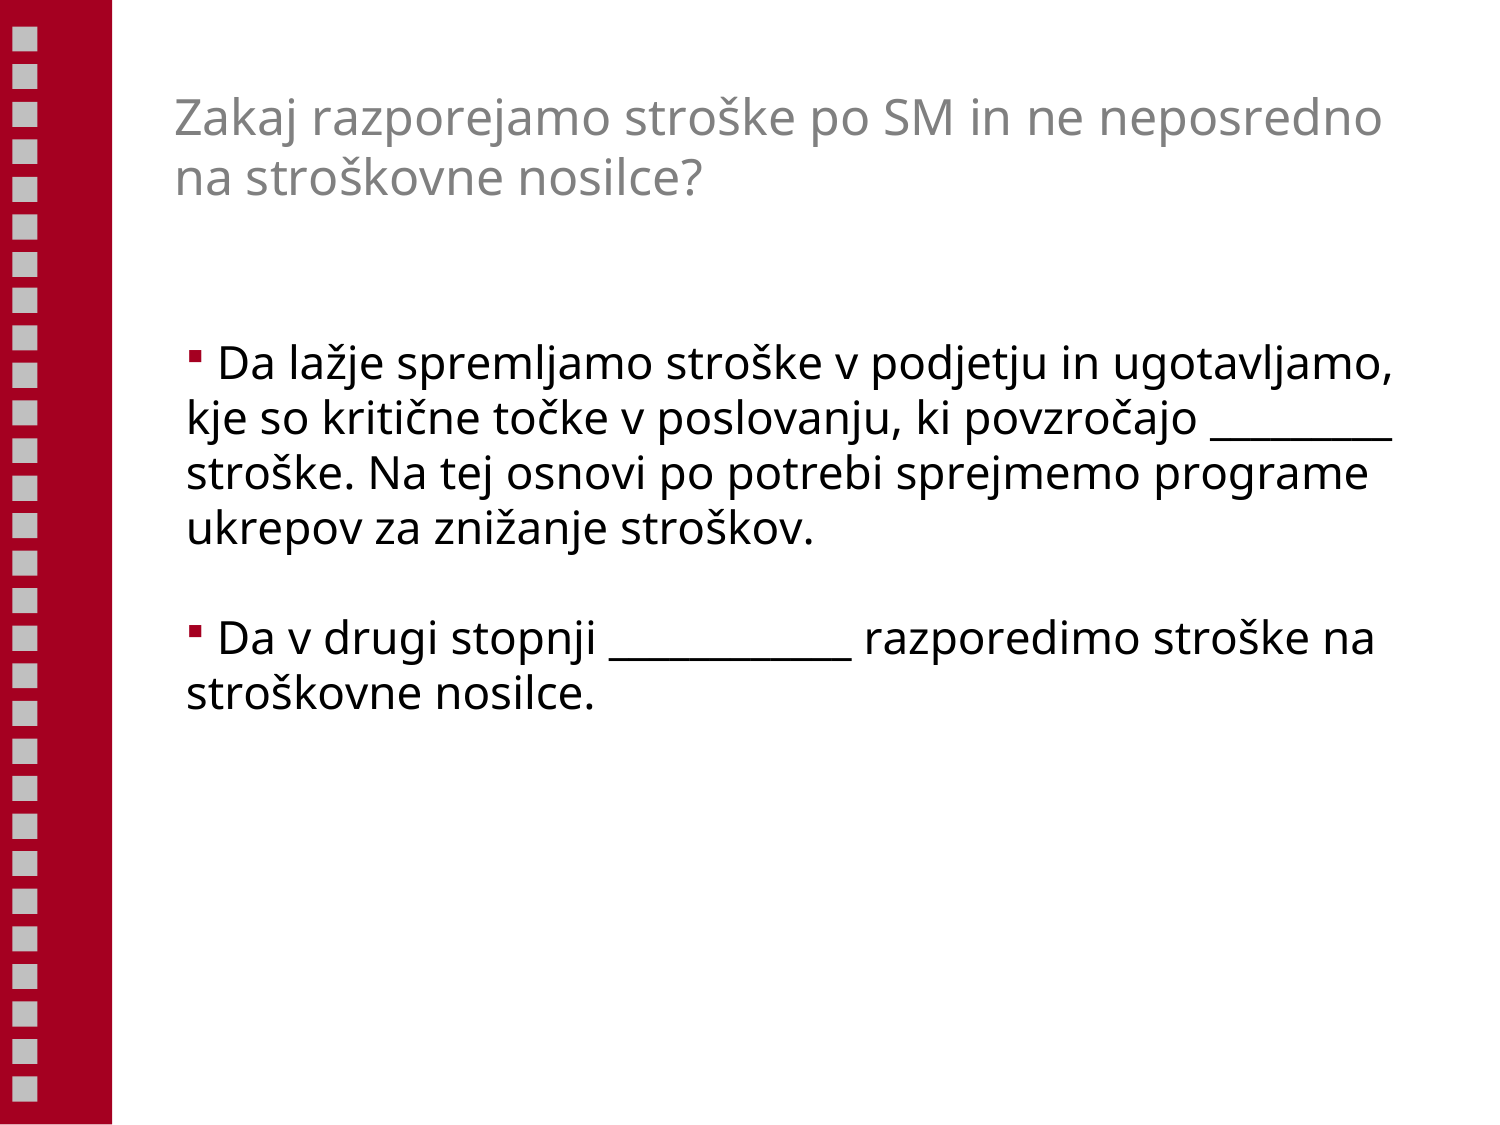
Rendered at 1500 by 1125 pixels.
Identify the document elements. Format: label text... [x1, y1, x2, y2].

text_box Zakaj razporejamo stroške po SM in ne neposredno na stroškovne nosilce? [159, 78, 1436, 214]
text_box Da lažje spremljamo stroške v podjetju in ugotavljamo, kje so kritične točke v poslovanju, ki povzročajo _________ stroške. Na tej osnovi po potrebi sprejmemo programe ukrepov za znižanje stroškov. Da v drugi stopnji ____________ razporedimo stroške na stroškovne nosilce. [171, 326, 1412, 727]
